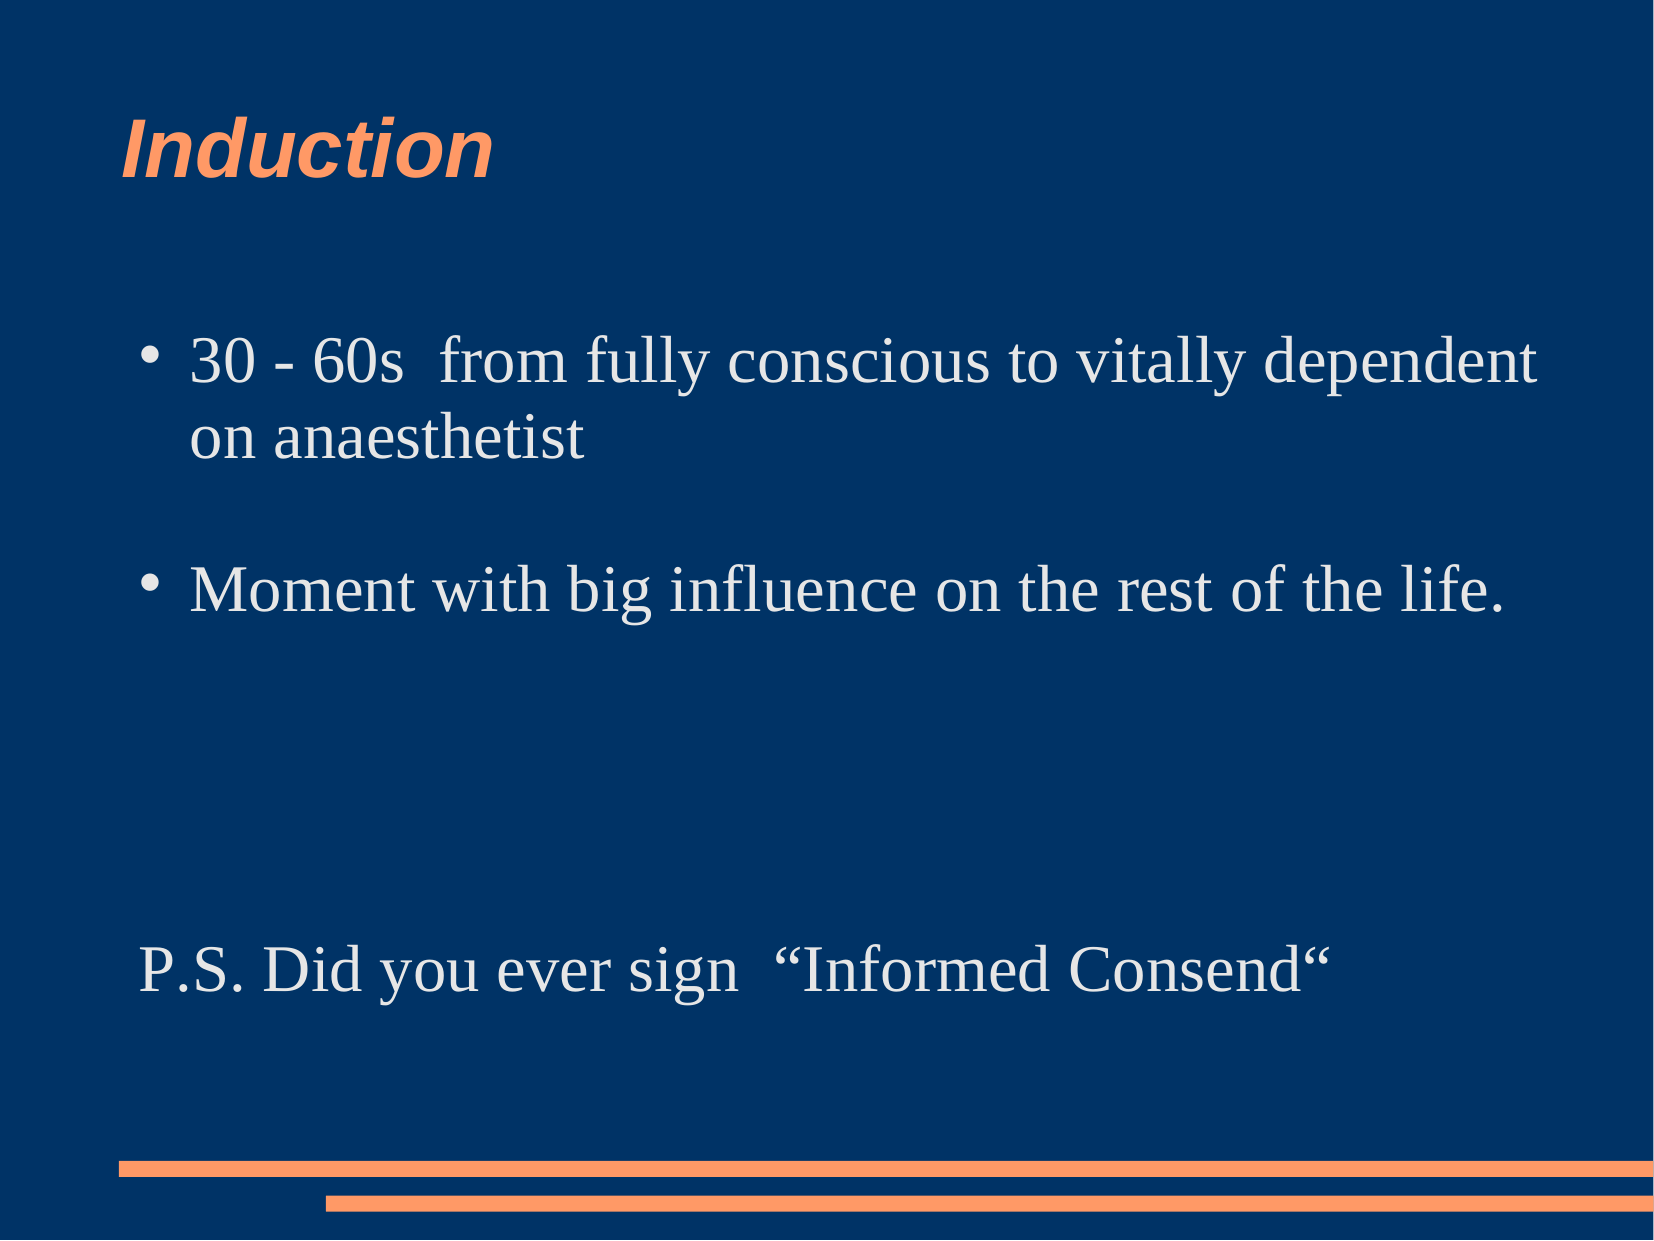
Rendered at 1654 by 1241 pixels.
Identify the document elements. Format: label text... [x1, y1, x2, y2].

list 30 - 60s from fully conscious to vitally dependent on anaesthetist Moment with big influence on the rest of the life. P.S. Did you ever sign “Informed Consend“ [121, 322, 1561, 1158]
title Induction [121, 46, 1534, 254]
